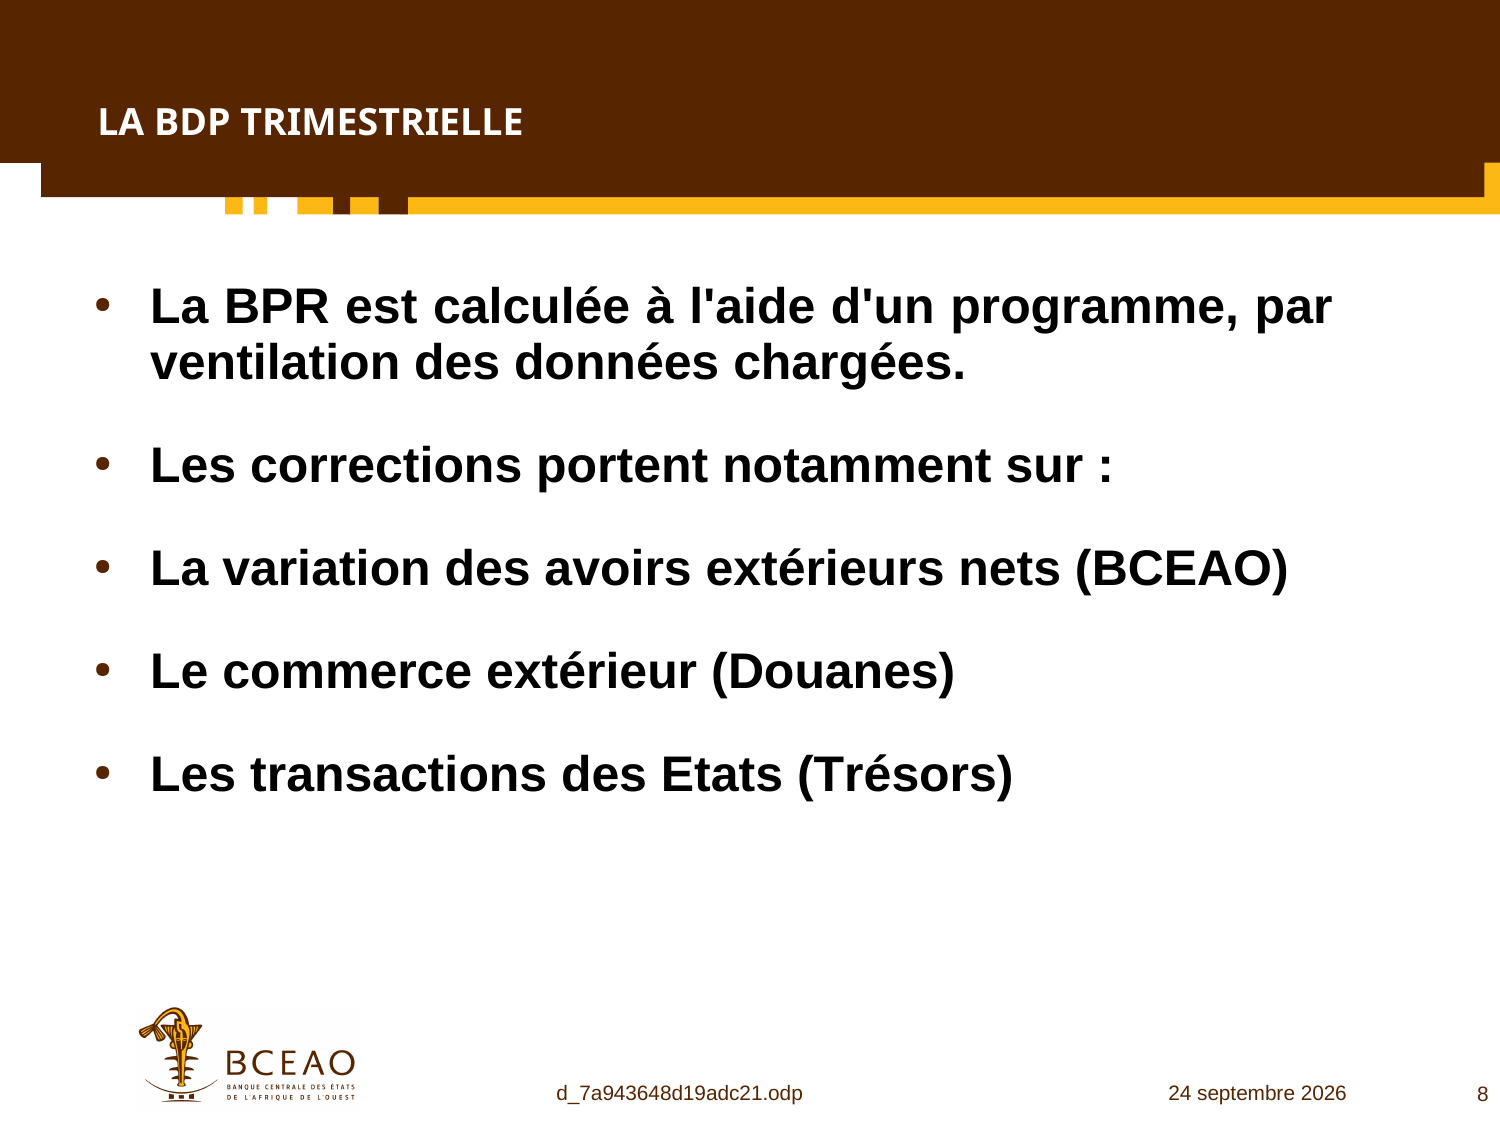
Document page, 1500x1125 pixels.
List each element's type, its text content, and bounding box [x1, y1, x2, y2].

picture [133, 1002, 360, 1111]
list La BPR est calculée à l'aide d'un programme, par ventilation des données chargées. Les corrections portent notamment sur : La variation des avoirs extérieurs nets (BCEAO) Le commerce extérieur (Douanes) Les transactions des Etats (Trésors) [76, 278, 1359, 985]
title LA BDP TRIMESTRIELLE [41, 69, 1485, 157]
